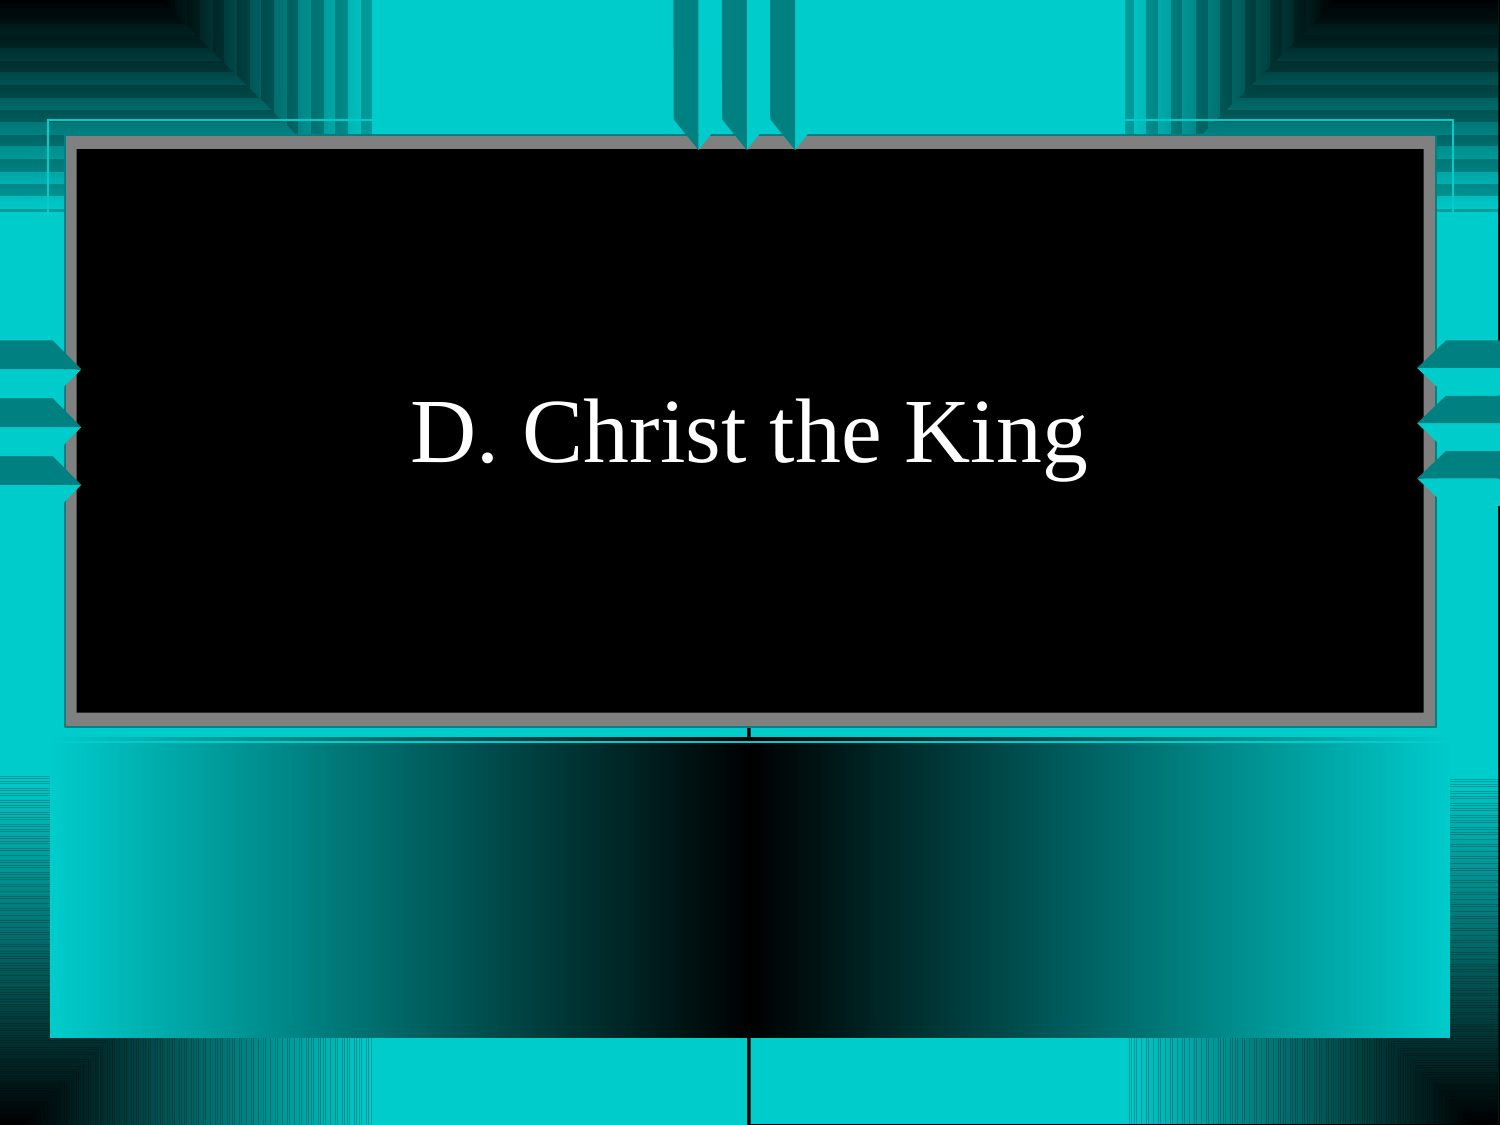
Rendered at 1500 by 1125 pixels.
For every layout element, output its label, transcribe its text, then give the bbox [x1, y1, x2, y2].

title D. Christ the King [112, 337, 1388, 526]
